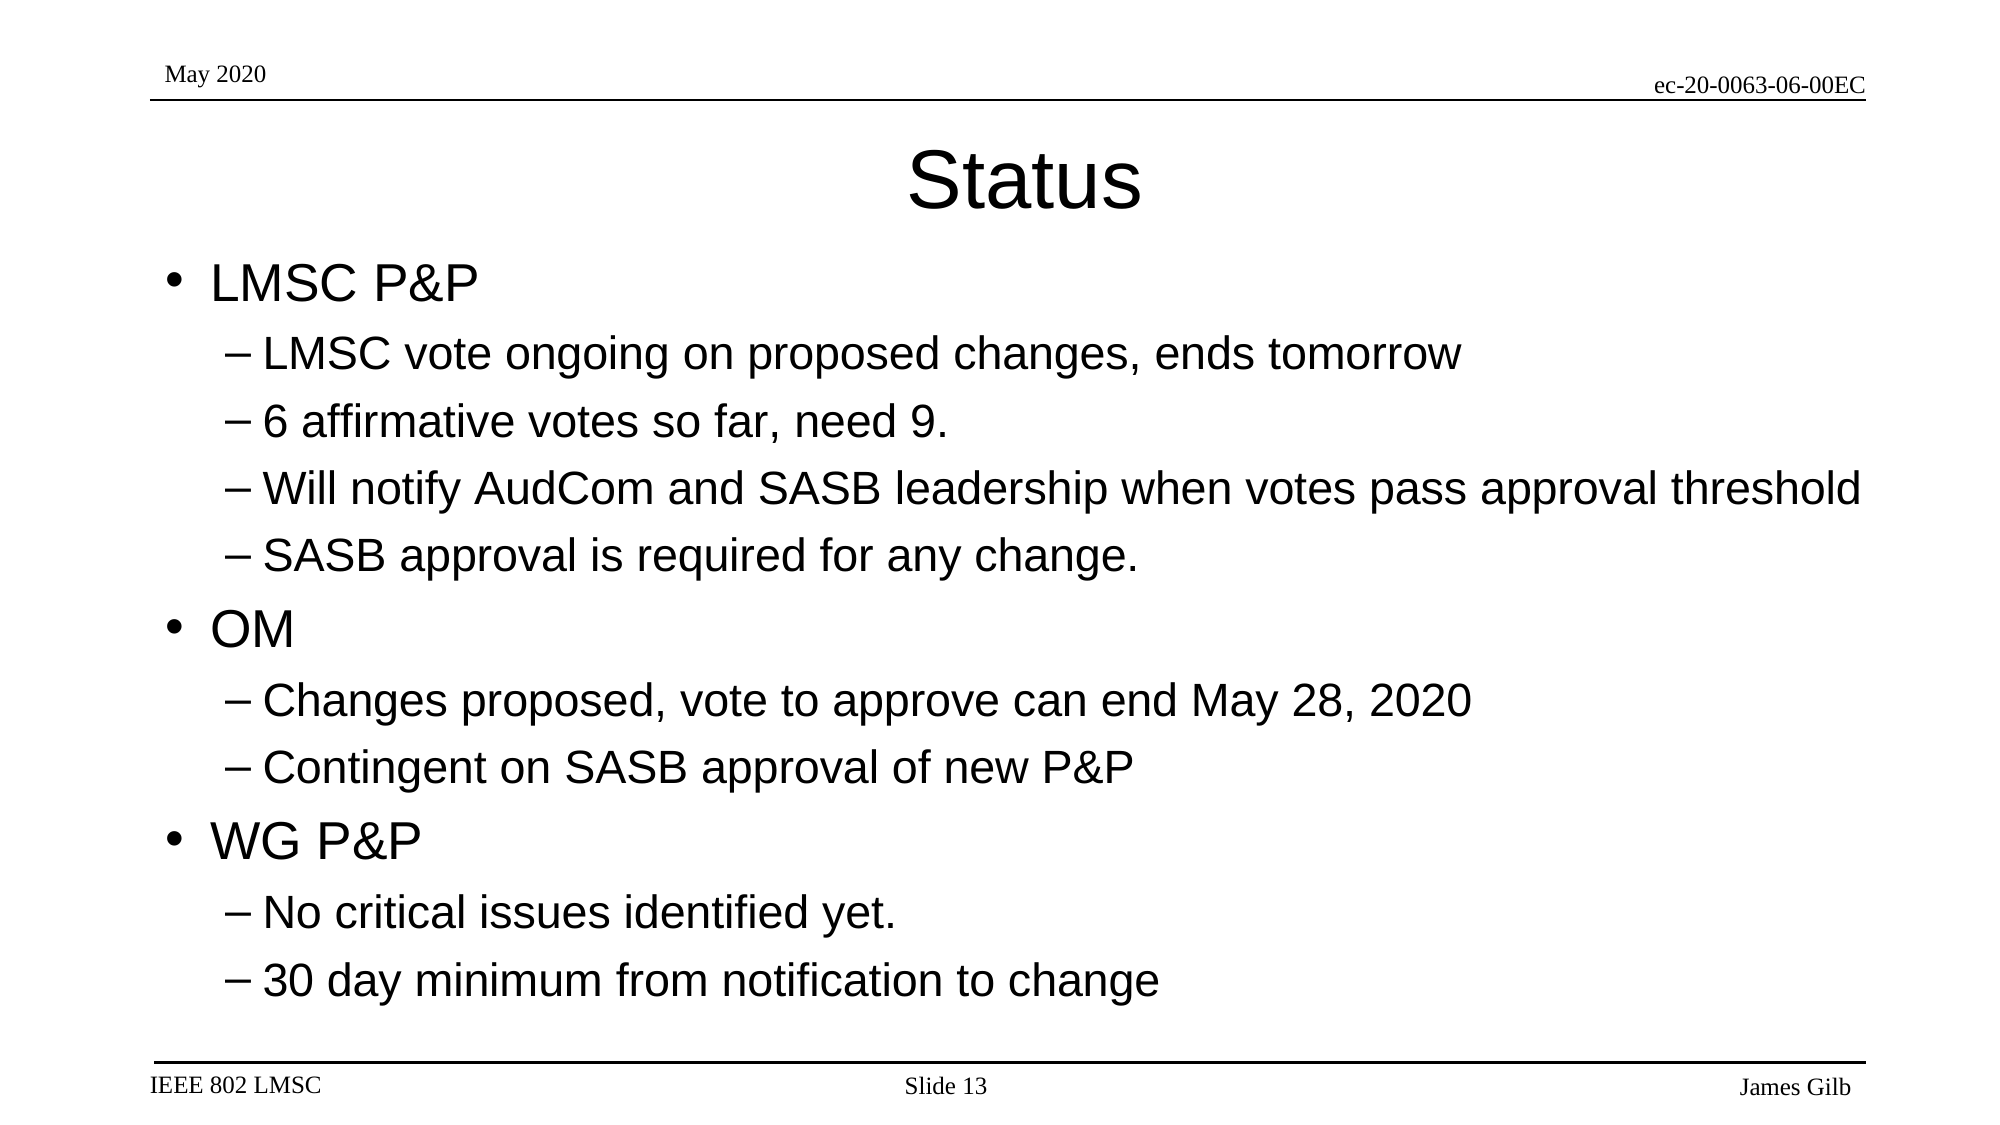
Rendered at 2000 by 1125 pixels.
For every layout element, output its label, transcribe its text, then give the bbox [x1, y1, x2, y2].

title Status [149, 112, 1900, 238]
list LMSC P&P LMSC vote ongoing on proposed changes, ends tomorrow 6 affirmative votes so far, need 9. Will notify AudCom and SASB leadership when votes pass approval threshold SASB approval is required for any change. OM Changes proposed, vote to approve can end May 28, 2020 Contingent on SASB approval of new P&P WG P&P No critical issues identified yet. 30 day minimum from notification to change [149, 239, 1900, 1051]
